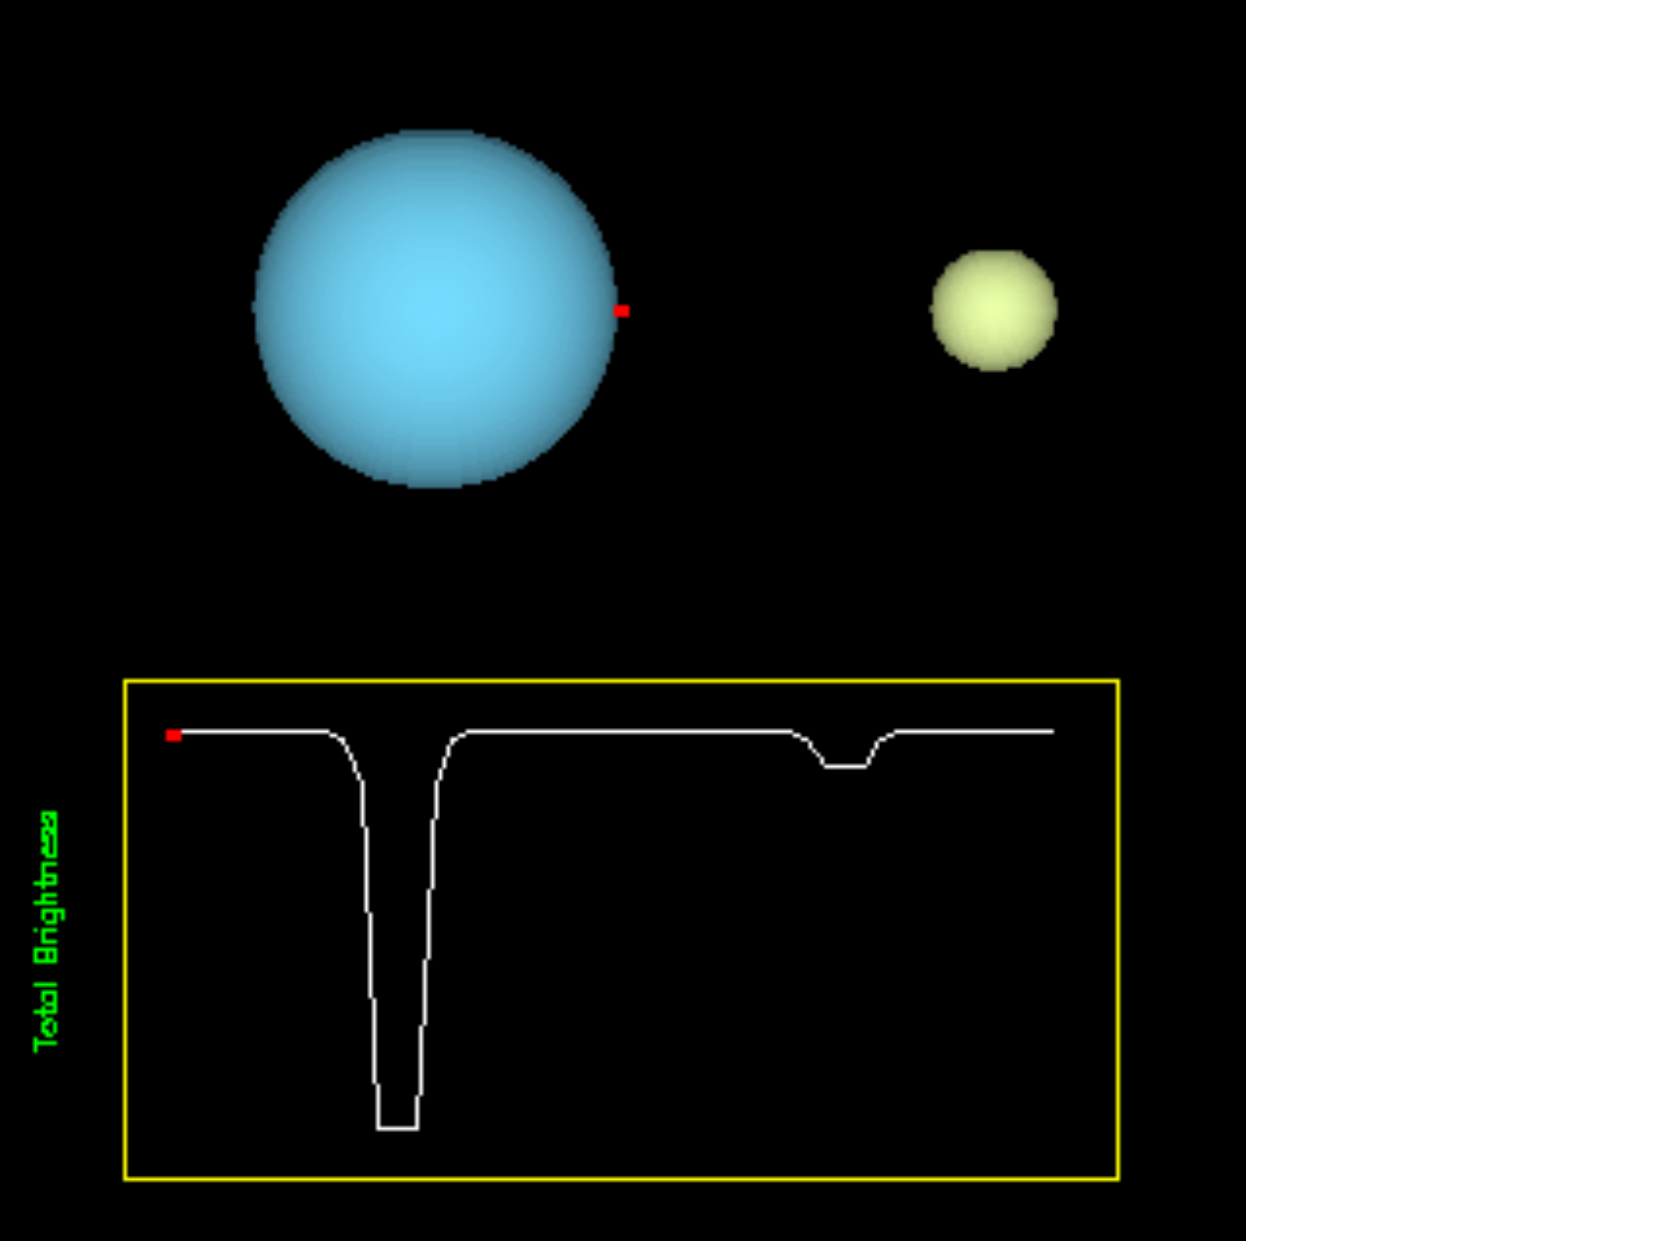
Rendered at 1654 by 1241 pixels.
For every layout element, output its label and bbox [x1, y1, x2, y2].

picture [0, 0, 1246, 1241]
